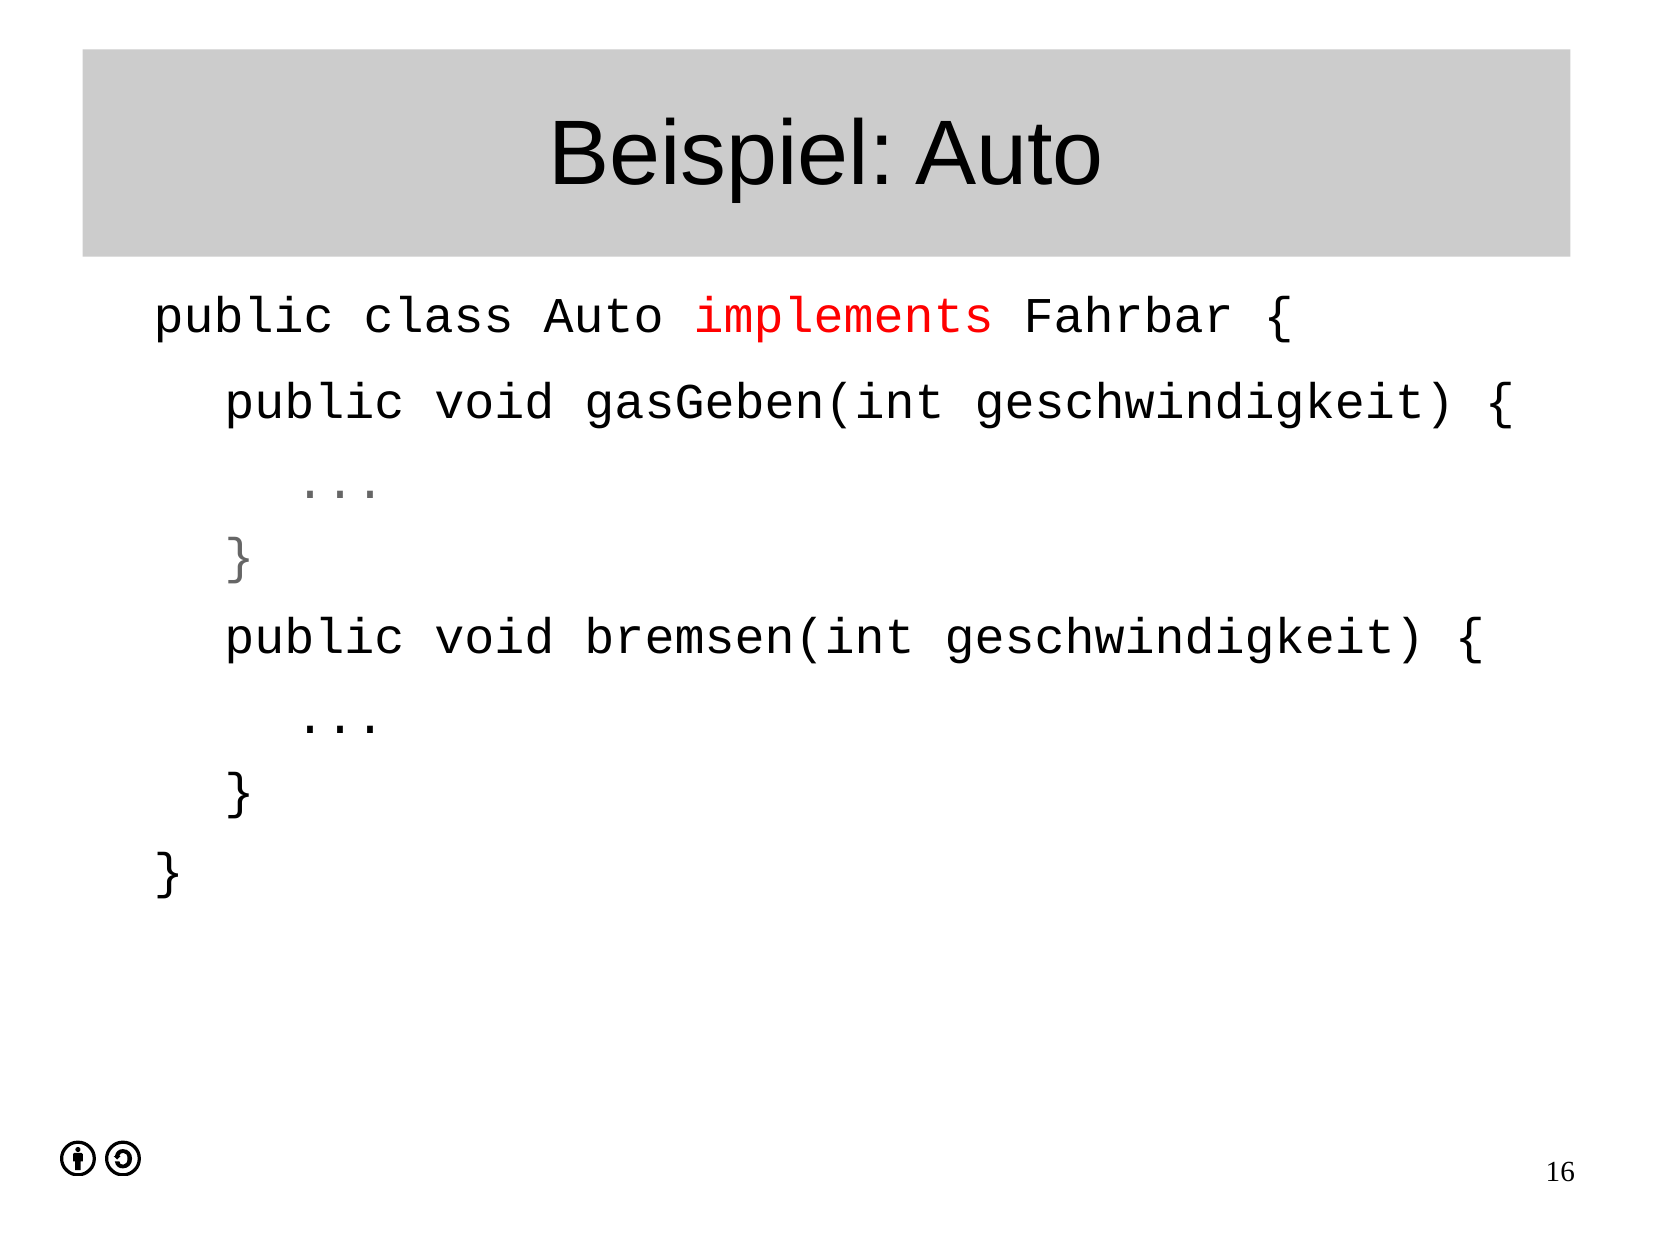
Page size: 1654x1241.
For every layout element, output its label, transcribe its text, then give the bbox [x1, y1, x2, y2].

title Beispiel: Auto [82, 49, 1571, 257]
list public class Auto implements Fahrbar { public void gasGeben(int geschwindigkeit) { ... } public void bremsen(int geschwindigkeit) { ... } } [82, 290, 1538, 1010]
